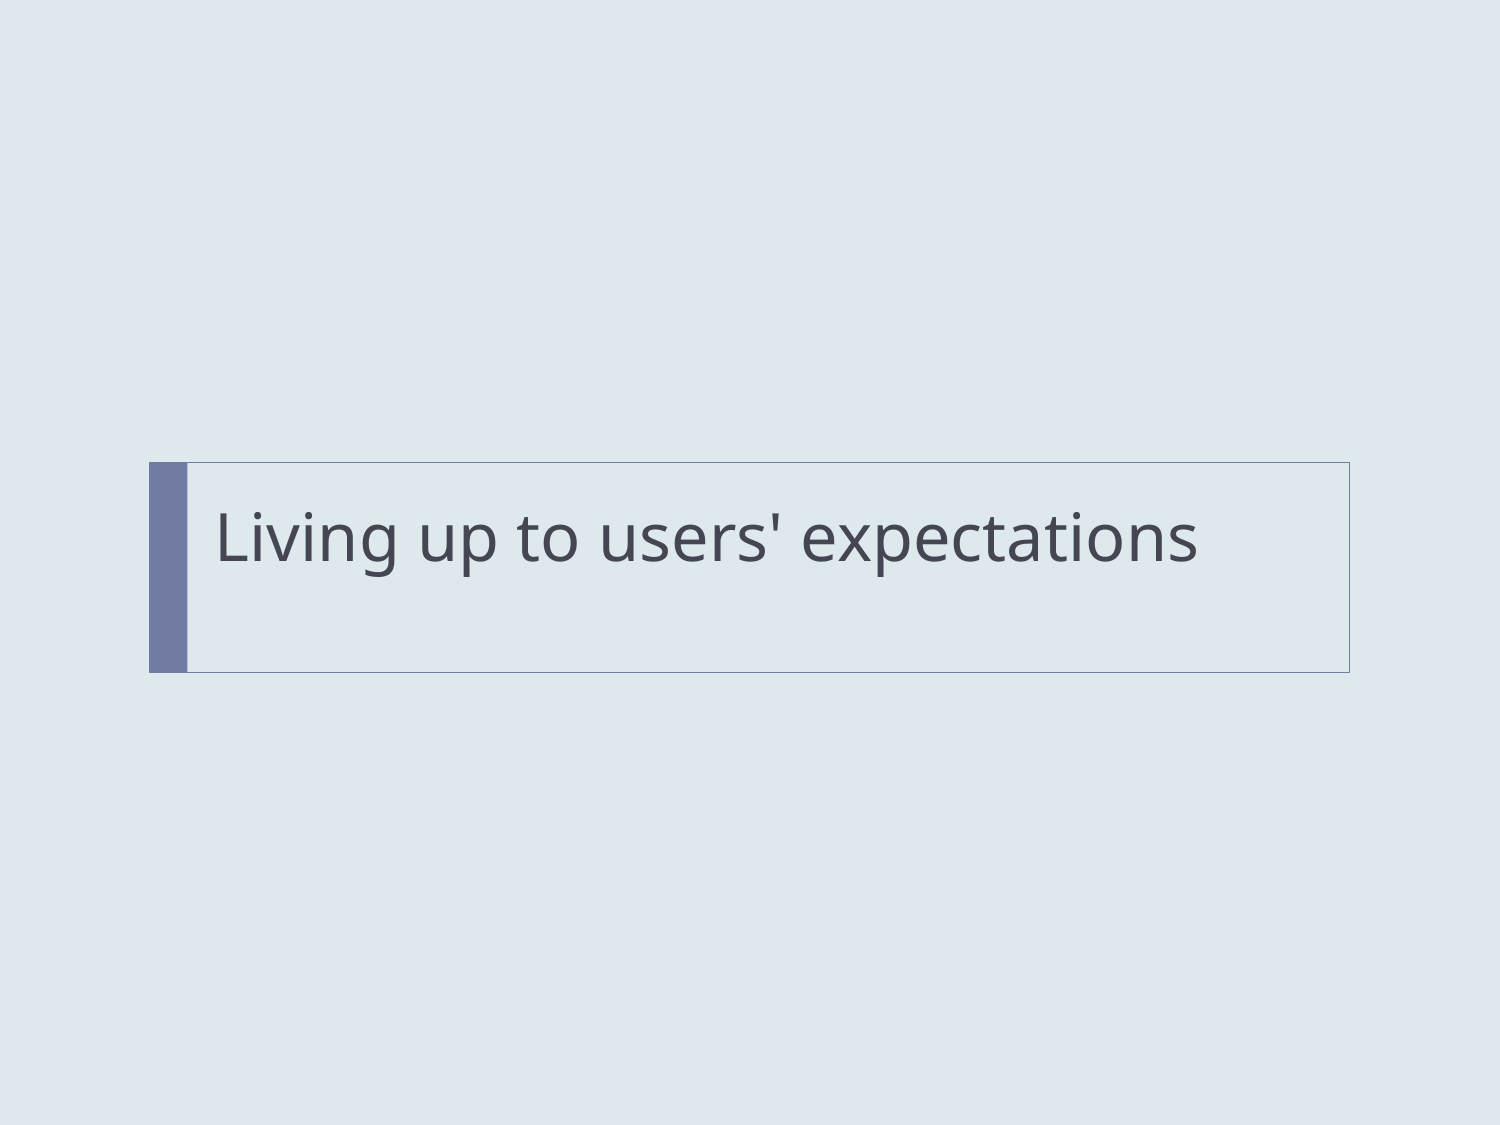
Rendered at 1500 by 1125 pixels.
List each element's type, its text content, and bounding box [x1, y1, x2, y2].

title Living up to users' expectations [200, 487, 1325, 663]
